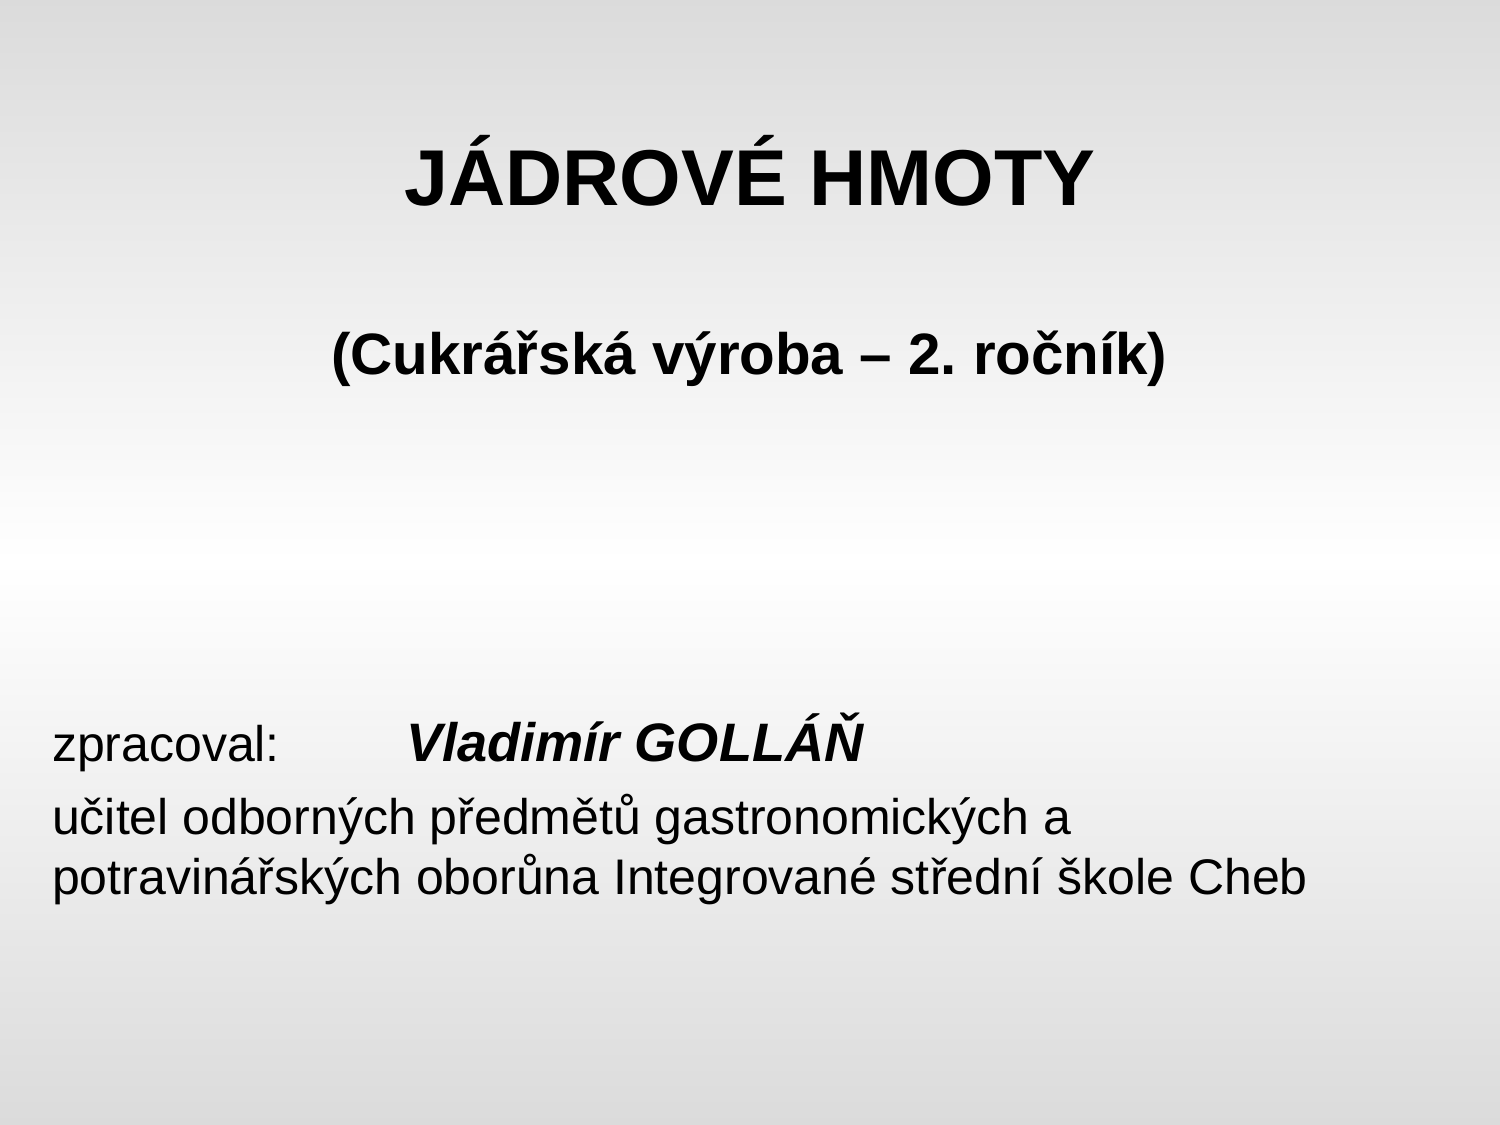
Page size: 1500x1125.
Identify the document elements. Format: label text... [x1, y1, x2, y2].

subtitle zpracoval: Vladimír GOLLÁŇ učitel odborných předmětů gastronomických a potravinářských oborůna Integrované střední škole Cheb [37, 699, 1425, 1013]
title JÁDROVÉ HMOTY (Cukrářská výroba – 2. ročník) [112, 99, 1388, 413]
